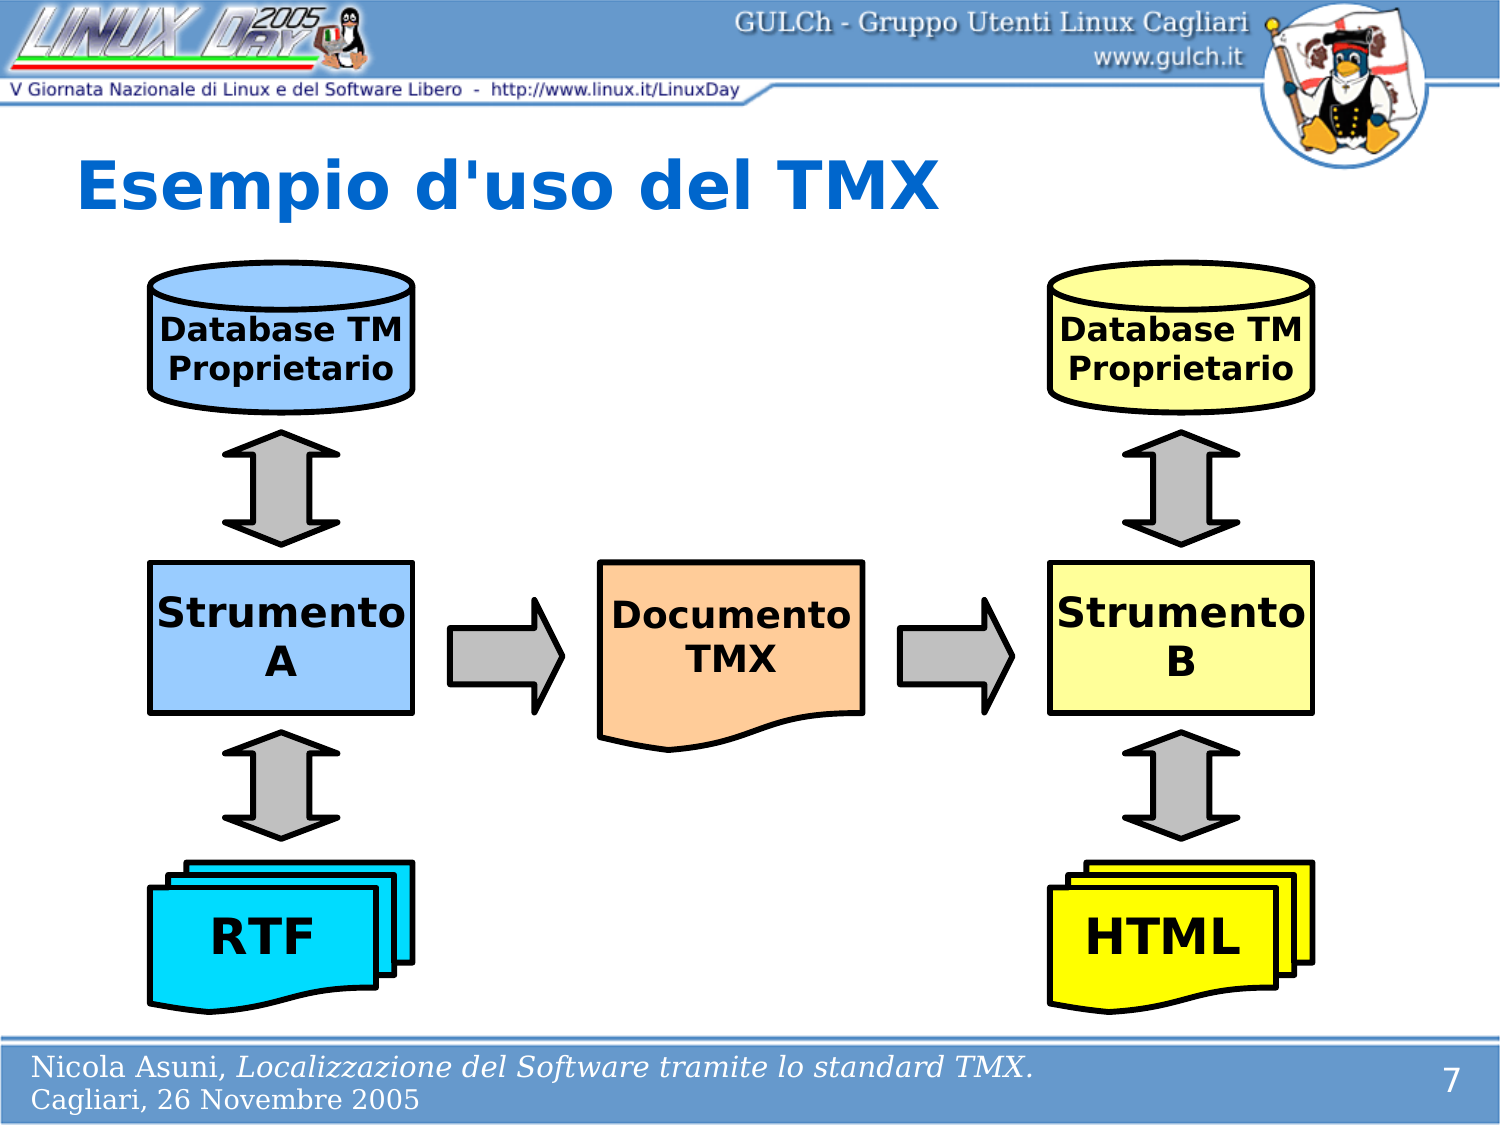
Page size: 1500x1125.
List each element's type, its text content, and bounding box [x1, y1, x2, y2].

text_box [224, 732, 338, 839]
text_box [899, 599, 1013, 713]
text_box [1124, 732, 1238, 839]
text_box [1124, 432, 1238, 545]
text_box HTML [1049, 862, 1313, 1013]
text_box [449, 599, 563, 713]
text_box Esempio d'uso del TMX [75, 147, 966, 225]
text_box Strumento B [1049, 562, 1313, 713]
text_box Database TM Proprietario [149, 262, 413, 413]
text_box Database TM Proprietario [1049, 262, 1313, 413]
text_box Documento TMX [599, 562, 863, 751]
text_box Strumento A [149, 562, 413, 713]
text_box [224, 432, 338, 545]
text_box RTF [149, 862, 413, 1013]
picture [0, 0, 1500, 1125]
